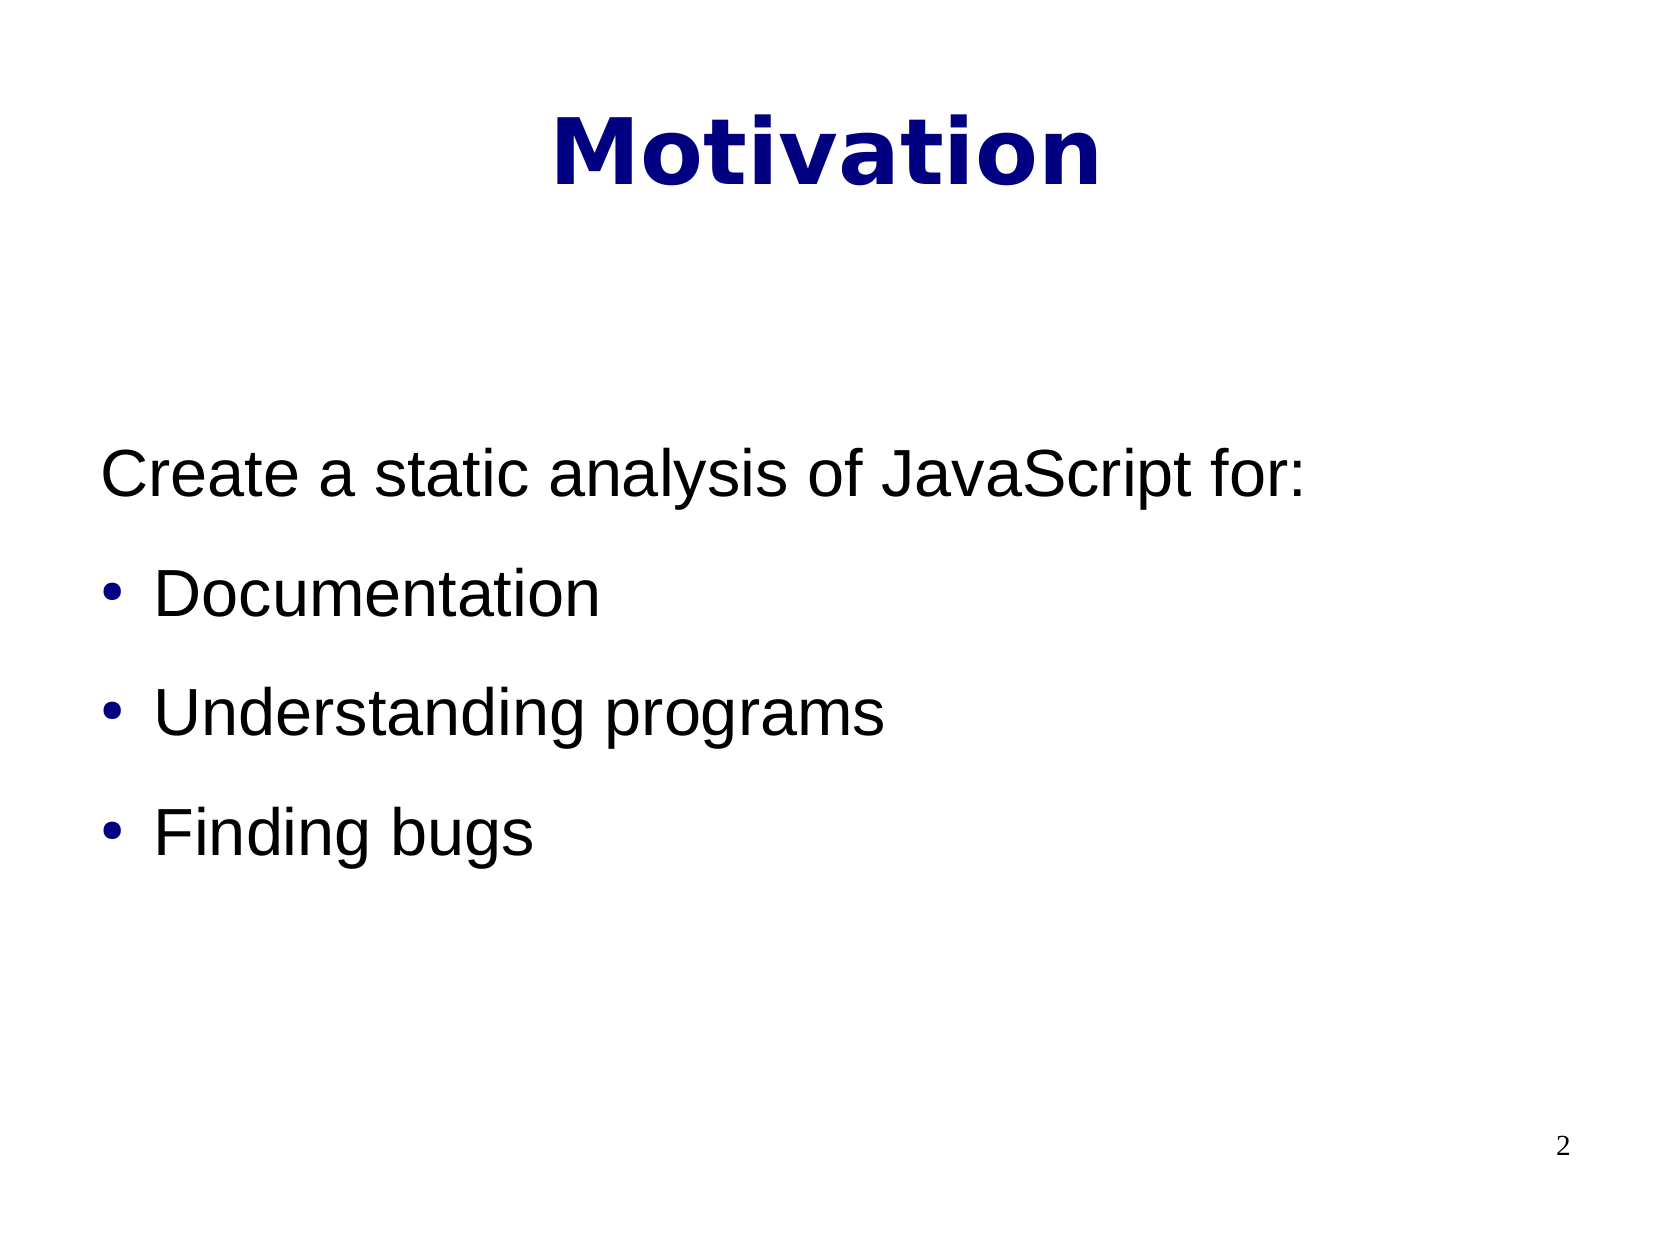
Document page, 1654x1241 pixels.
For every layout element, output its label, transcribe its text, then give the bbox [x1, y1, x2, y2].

list Create a static analysis of JavaScript for: Documentation Understanding programs Finding bugs [82, 295, 1571, 1131]
title Motivation [82, 49, 1571, 257]
